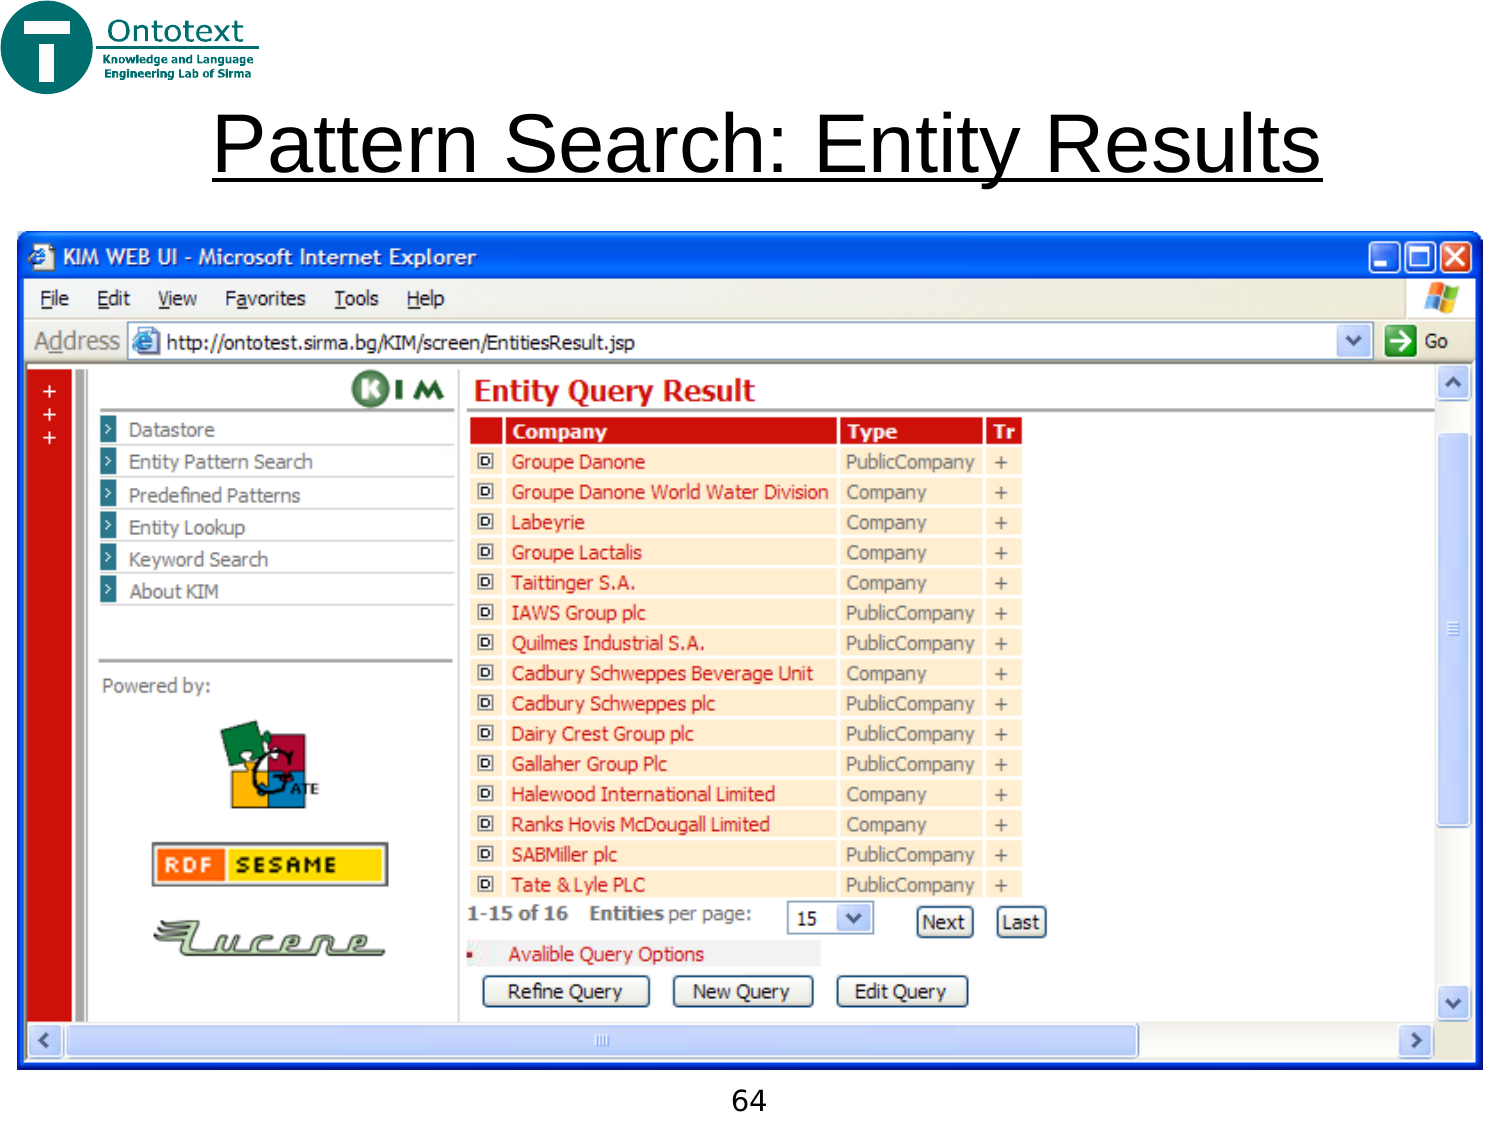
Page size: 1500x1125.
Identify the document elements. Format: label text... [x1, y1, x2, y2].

title Pattern Search: Entity Results [153, 59, 1382, 221]
picture [17, 231, 1483, 1071]
